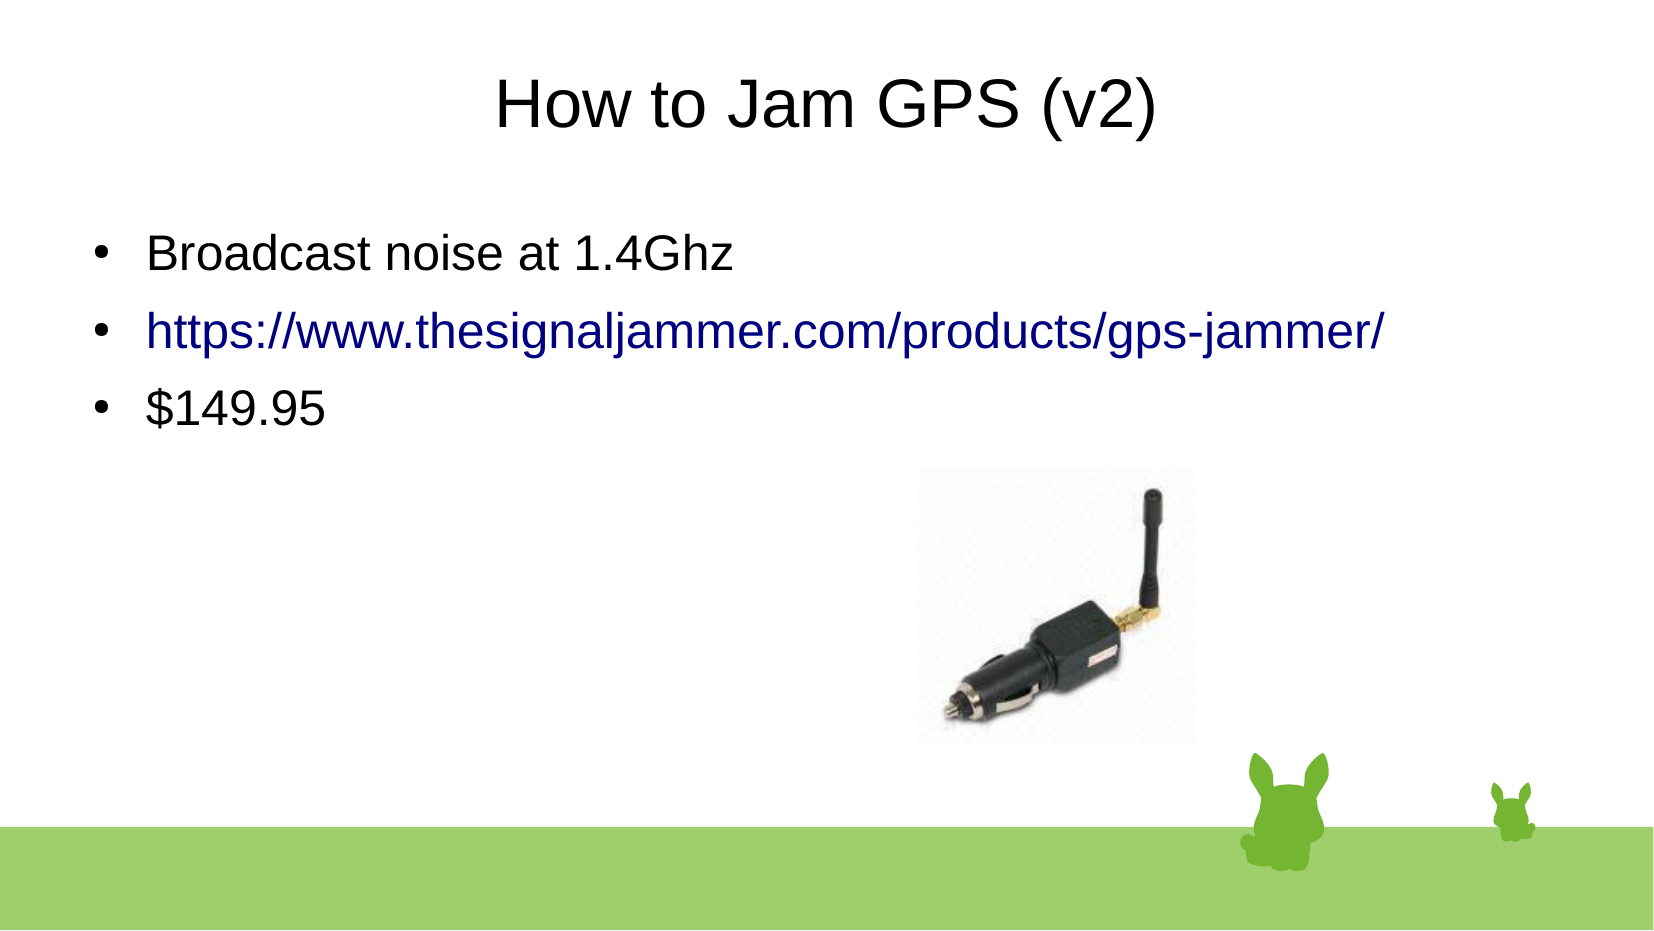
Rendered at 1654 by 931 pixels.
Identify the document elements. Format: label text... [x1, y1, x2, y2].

list Broadcast noise at 1.4Ghz https://www.thesignaljammer.com/products/gps-jammer/ $149.95 [75, 225, 1552, 757]
title How to Jam GPS (v2) [88, 29, 1565, 178]
picture [918, 468, 1201, 751]
